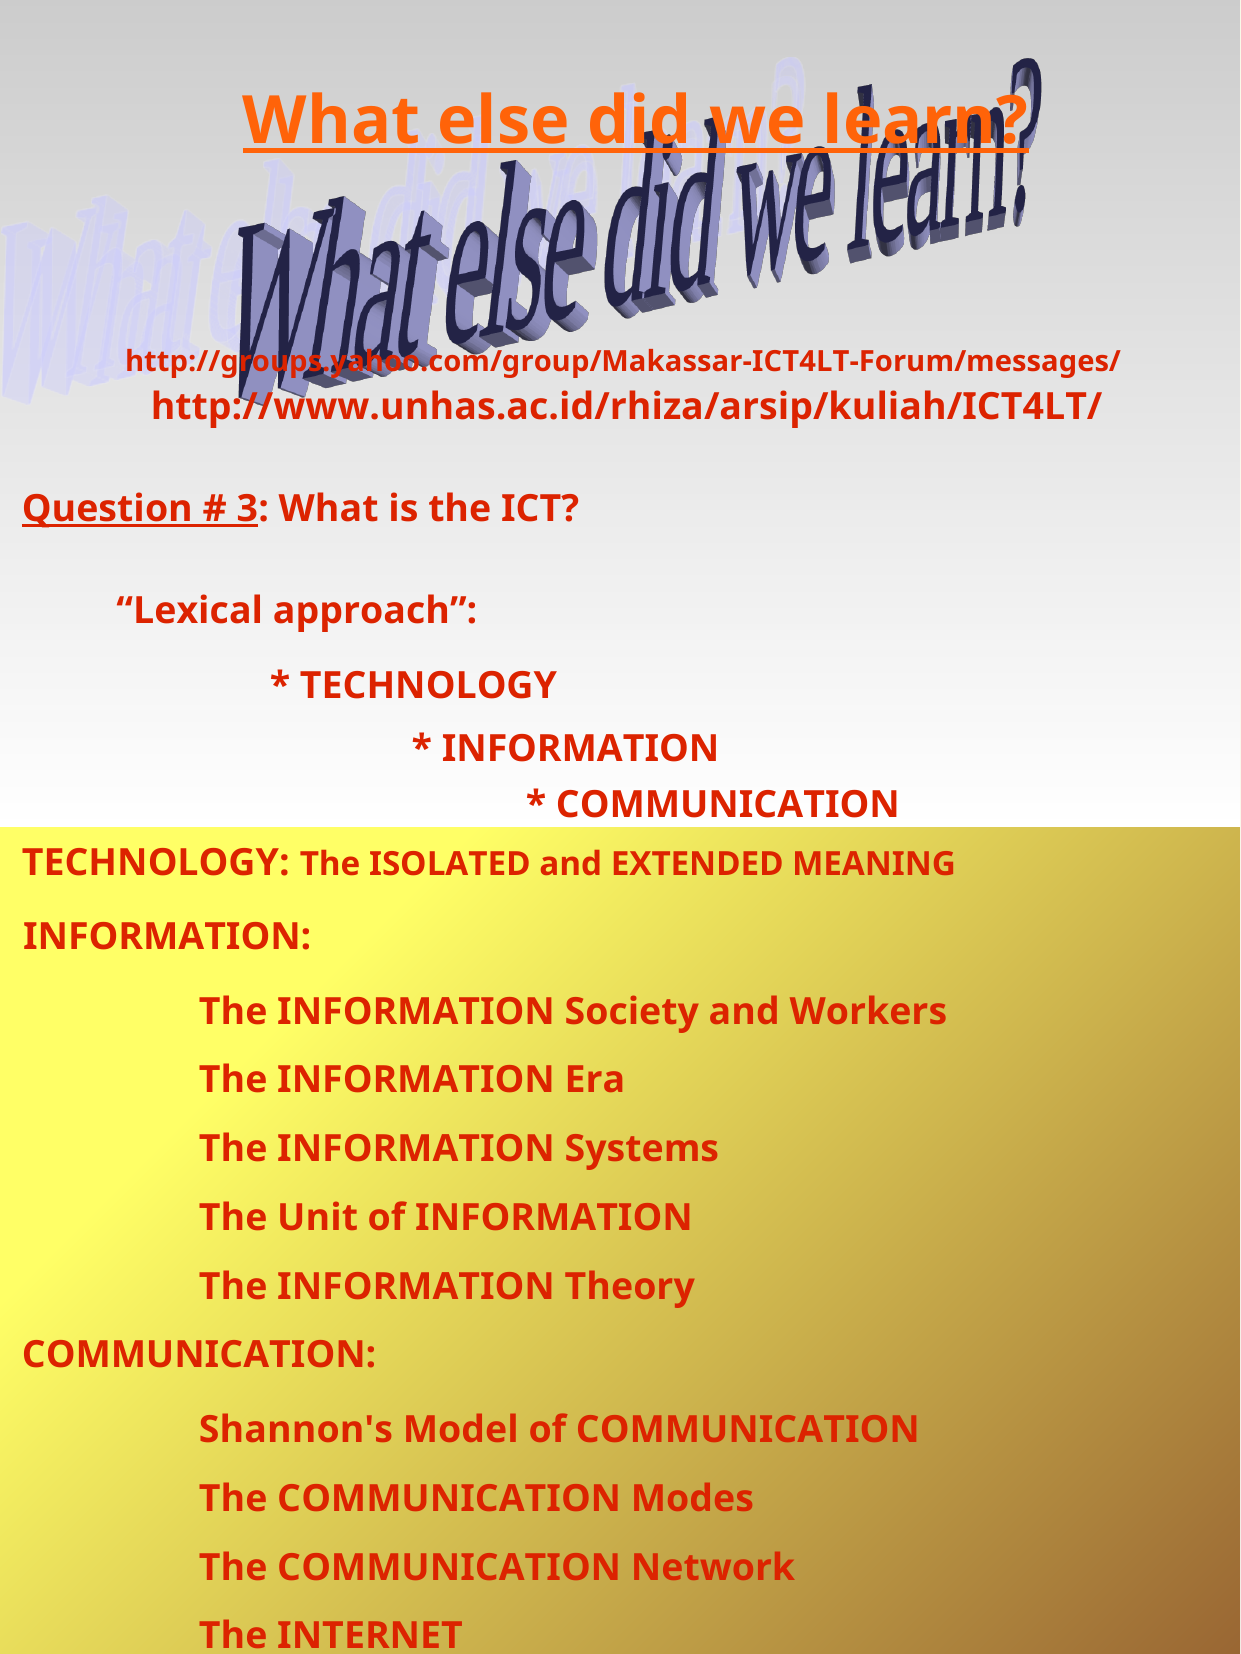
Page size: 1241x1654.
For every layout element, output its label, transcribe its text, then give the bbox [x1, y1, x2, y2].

list What else did we learn? http://groups.yahoo.com/group/Makassar-ICT4LT-Forum/messages/ http://www.unhas.ac.id/rhiza/arsip/kuliah/ICT4LT/ Question # 3: What is the ICT? “Lexical approach”: * TECHNOLOGY * INFORMATION * COMMUNICATION TECHNOLOGY: The ISOLATED and EXTENDED MEANING INFORMATION: The INFORMATION Society and Workers The INFORMATION Era The INFORMATION Systems The Unit of INFORMATION The INFORMATION Theory COMMUNICATION: Shannon's Model of COMMUNICATION The COMMUNICATION Modes The COMMUNICATION Network The INTERNET [7, 42, 1241, 1598]
